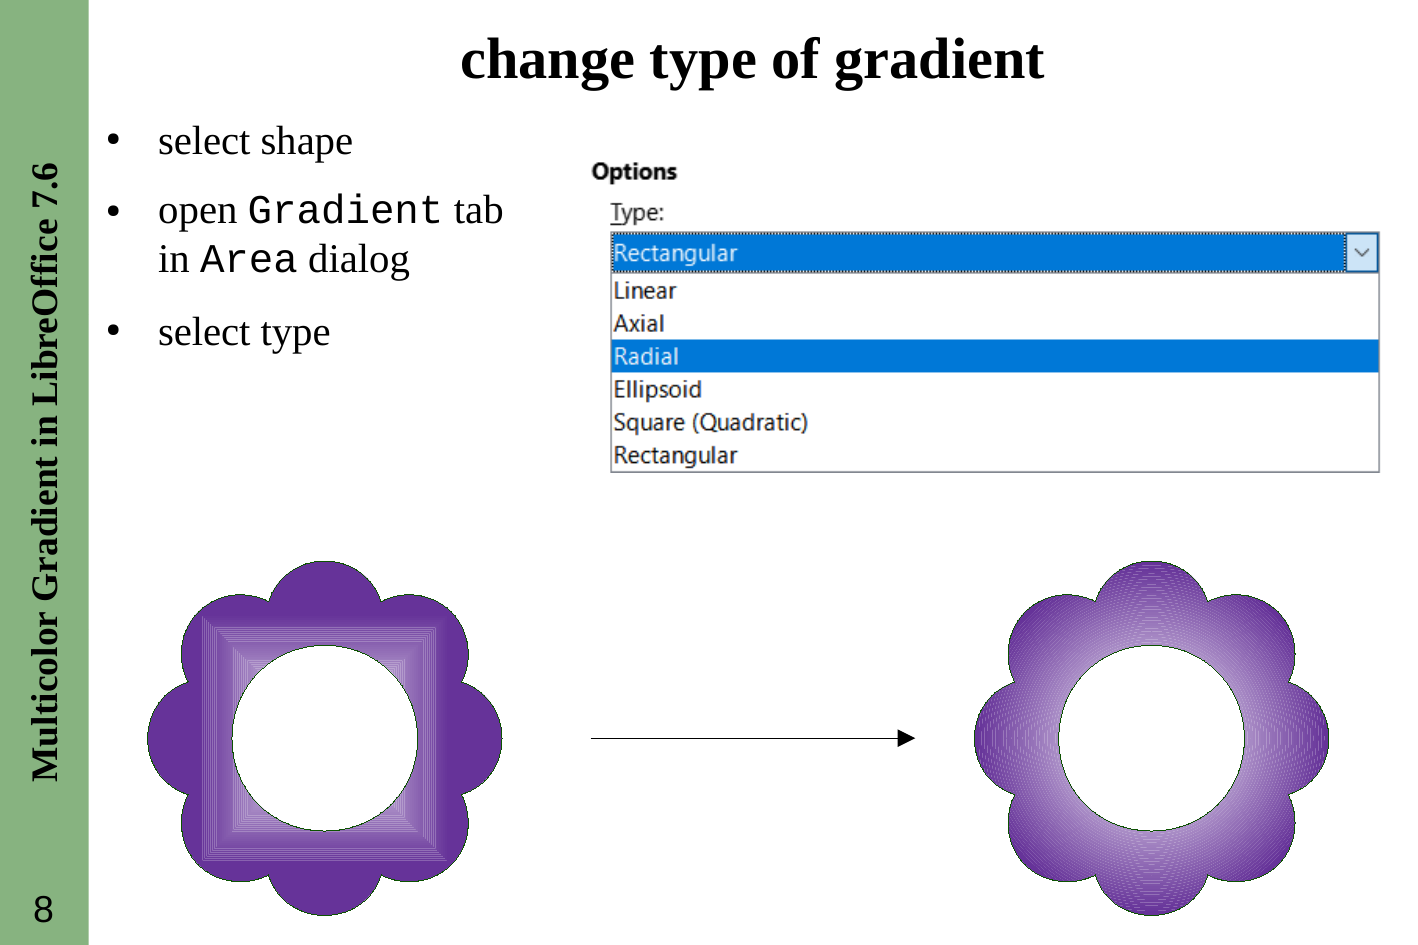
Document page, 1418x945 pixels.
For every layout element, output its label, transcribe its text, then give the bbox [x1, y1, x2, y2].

text_box [147, 561, 503, 916]
title change type of gradient [88, 0, 1418, 119]
list select shape open Gradient tab in Area dialog select type [88, 118, 532, 355]
text_box [974, 561, 1329, 916]
picture [584, 147, 1388, 473]
